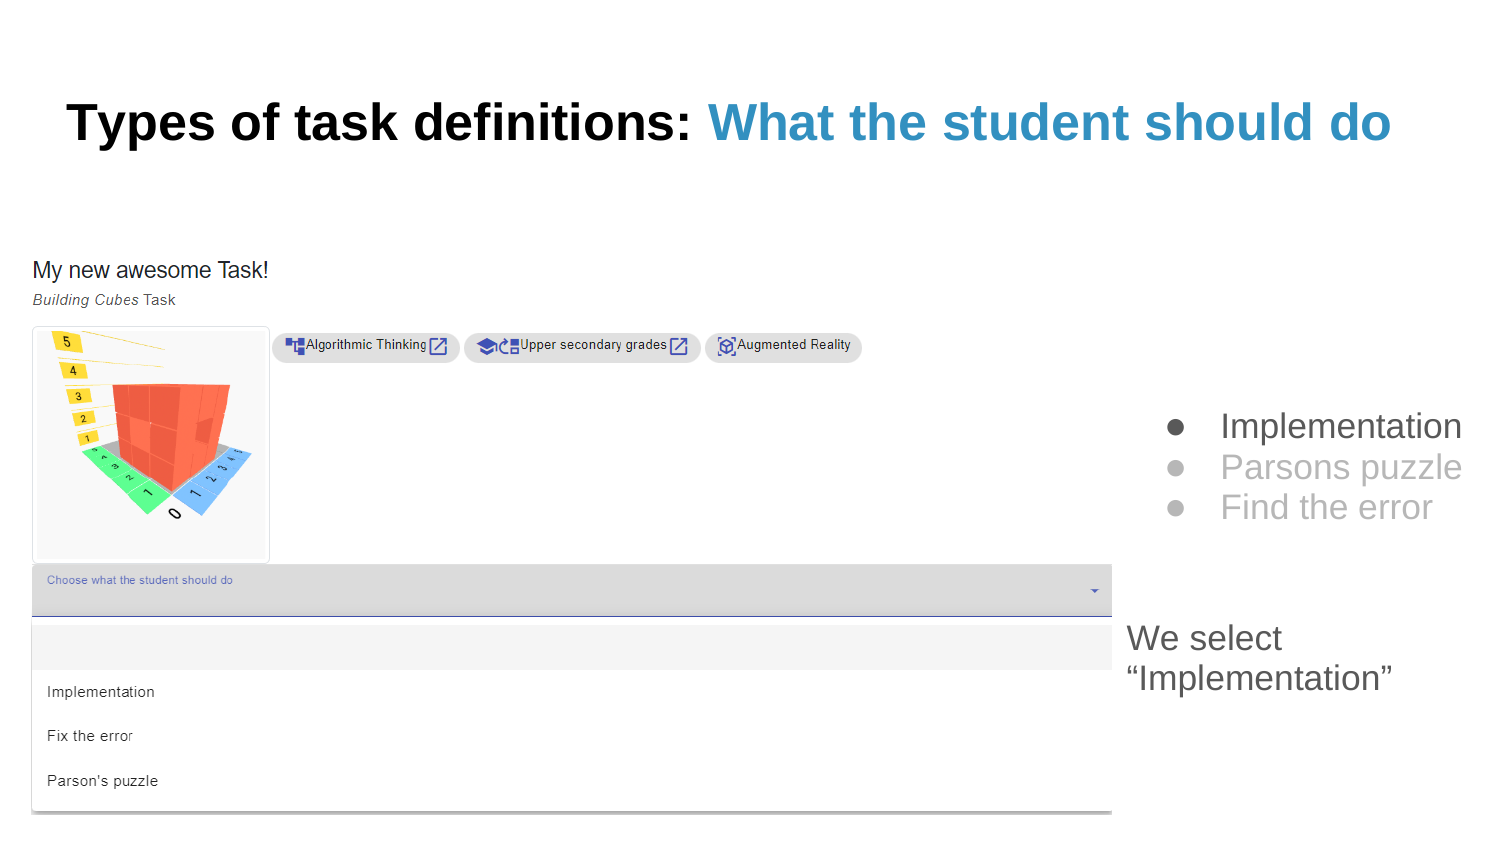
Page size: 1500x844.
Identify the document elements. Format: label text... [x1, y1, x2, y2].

title Types of task definitions: What the student should do [51, 72, 1449, 167]
list Implementation Parsons puzzle Find the error We select “Implementation” [1112, 323, 1488, 750]
picture [31, 252, 1112, 815]
